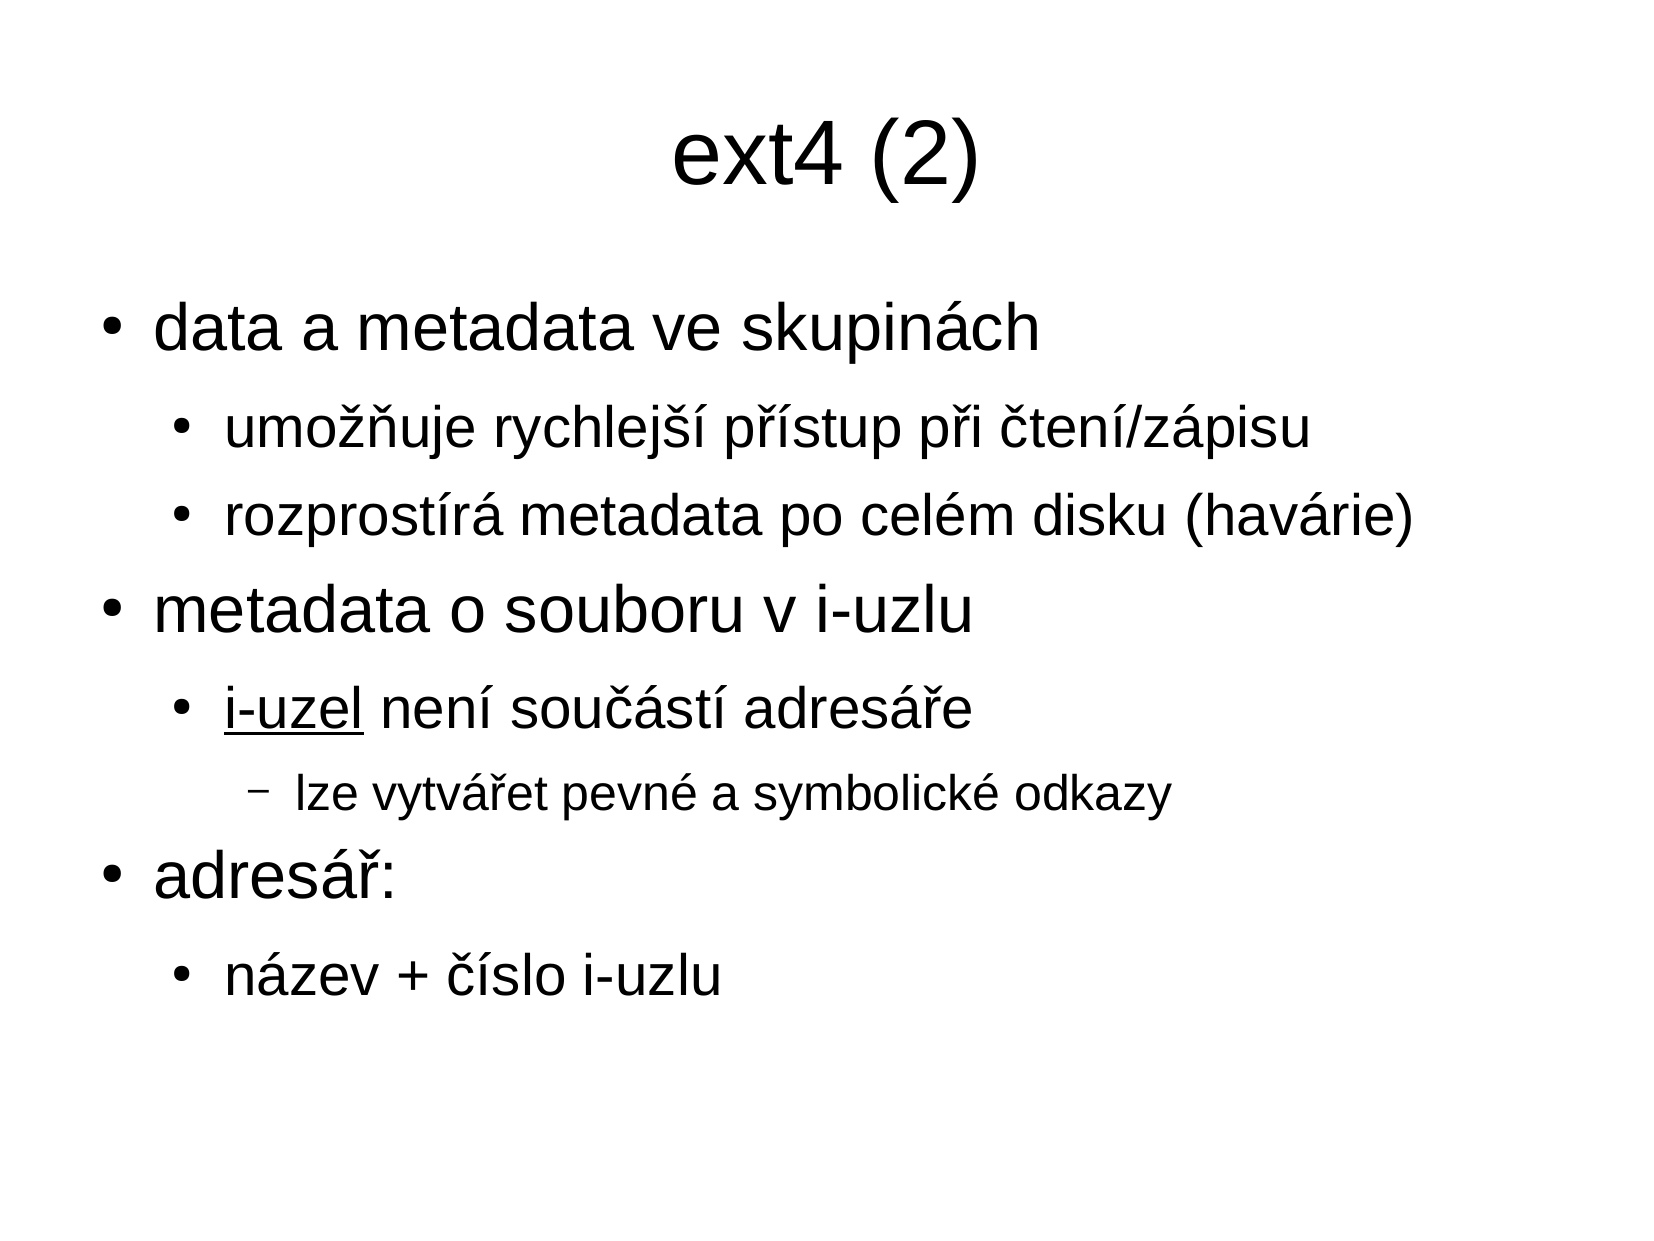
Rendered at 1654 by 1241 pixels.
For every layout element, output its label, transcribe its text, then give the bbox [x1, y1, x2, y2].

list data a metadata ve skupinách umožňuje rychlejší přístup při čtení/zápisu rozprostírá metadata po celém disku (havárie) metadata o souboru v i-uzlu i-uzel není součástí adresáře lze vytvářet pevné a symbolické odkazy adresář: název + číslo i-uzlu [82, 290, 1571, 1094]
title ext4 (2) [82, 56, 1571, 250]
